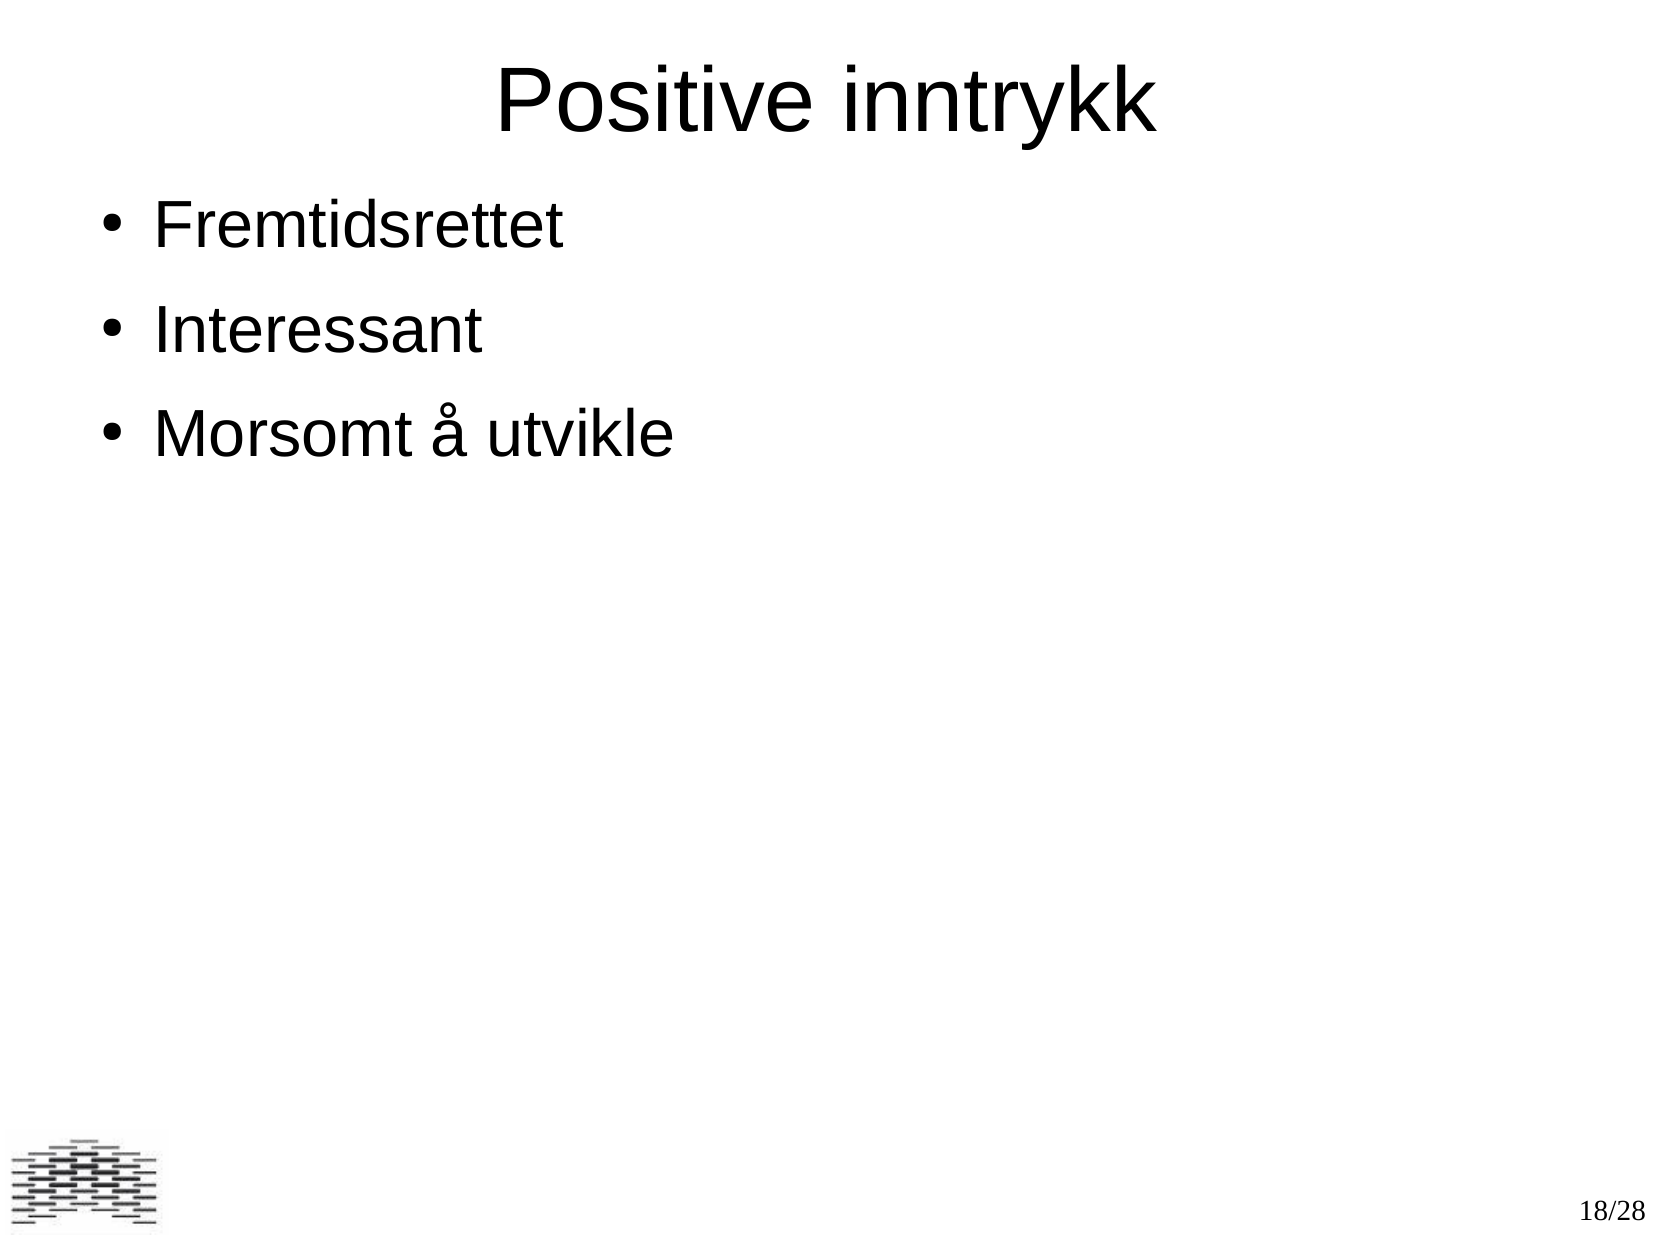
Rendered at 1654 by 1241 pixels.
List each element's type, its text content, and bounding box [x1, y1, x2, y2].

picture [5, 1129, 169, 1235]
title Positive inntrykk [82, 48, 1571, 152]
list Fremtidsrettet Interessant Morsomt å utvikle [82, 187, 1571, 1138]
